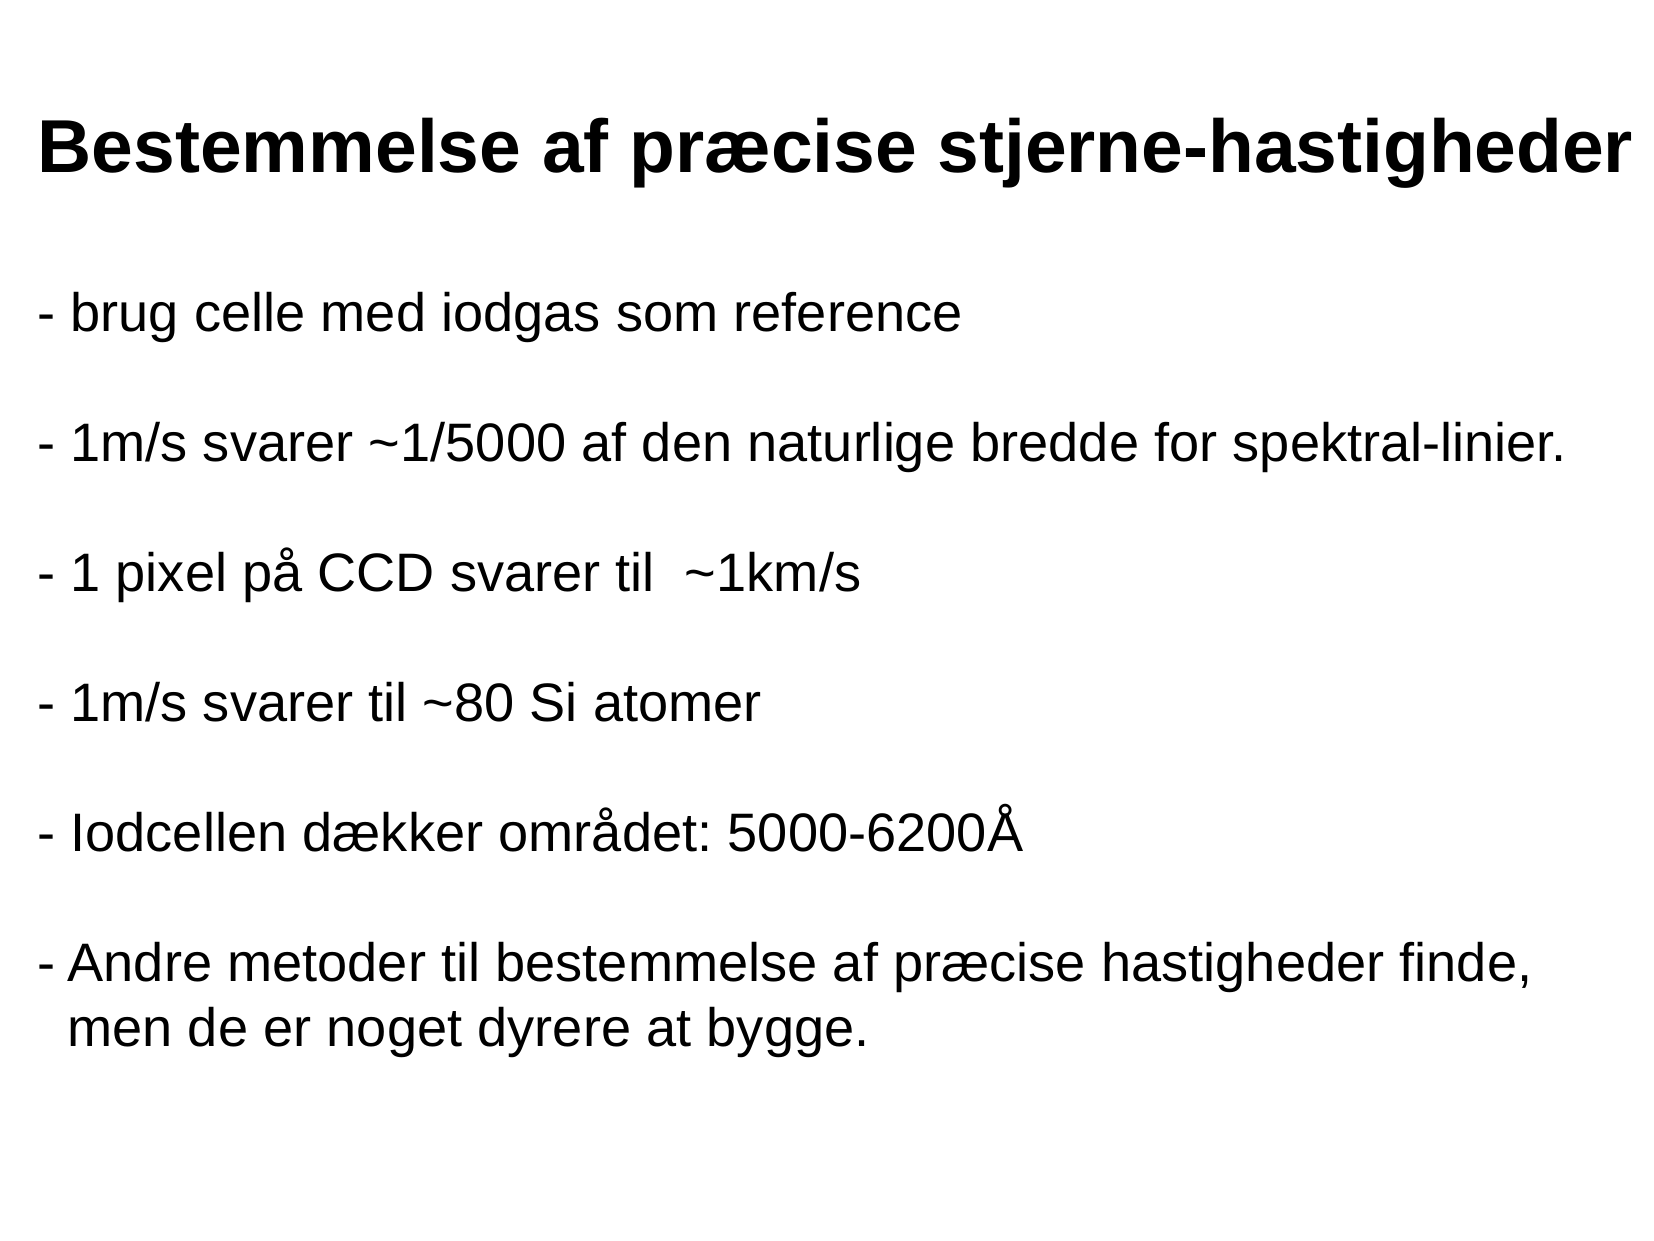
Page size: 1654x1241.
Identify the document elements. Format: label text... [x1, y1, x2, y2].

text_box Bestemmelse af præcise stjerne-hastigheder - brug celle med iodgas som reference - 1m/s svarer ~1/5000 af den naturlige bredde for spektral-linier. - 1 pixel på CCD svarer til ~1km/s - 1m/s svarer til ~80 Si atomer - Iodcellen dækker området: 5000-6200Å - Andre metoder til bestemmelse af præcise hastigheder finde, men de er noget dyrere at bygge. [22, 89, 1650, 976]
